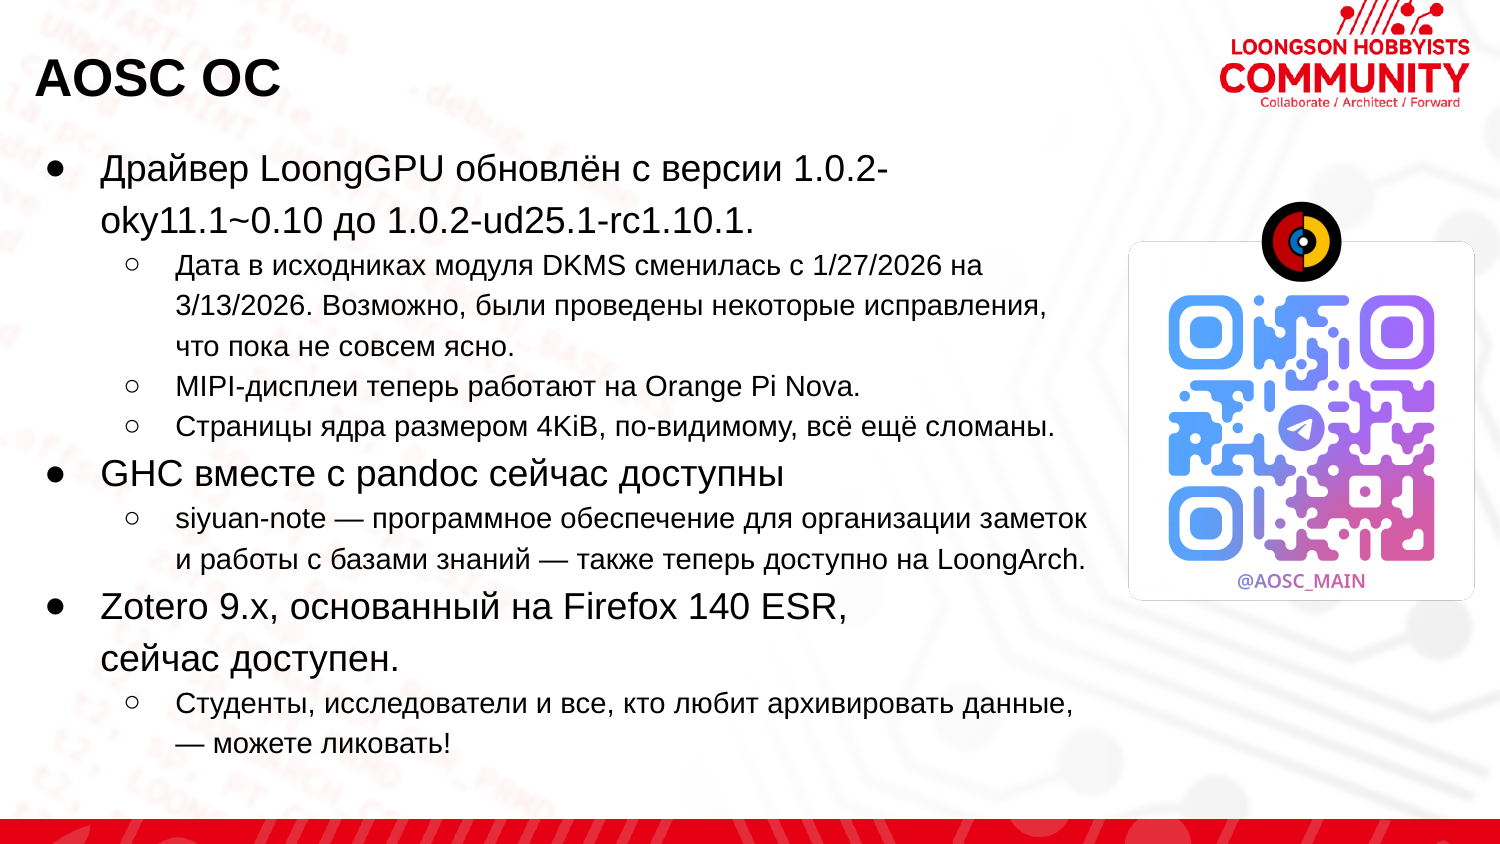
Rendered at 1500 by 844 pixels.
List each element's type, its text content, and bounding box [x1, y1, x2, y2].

list Драйвер LoongGPU обновлён с версии 1.0.2-oky11.1~0.10 до 1.0.2-ud25.1-rc1.10.1. Дата в исходниках модуля DKMS сменилась с 1/27/2026 на 3/13/2026. Возможно, были проведены некоторые исправления, что пока не совсем ясно. MIPI-дисплеи теперь работают на Orange Pi Nova. Страницы ядра размером 4KiB, по-видимому, всё ещё сломаны. GHC вместе с pandoc сейчас доступны siyuan-note — программное обеспечение для организации заметок и работы с базами знаний — также теперь доступно на LoongArch. Zotero 9.x, основанный на Firefox 140 ESR, сейчас доступен. Студенты, исследователи и все, кто любит архивировать данные, — можете ликовать! [10, 122, 1108, 799]
title AOSC ОС [19, 28, 1417, 123]
picture [0, 0, 1500, 844]
